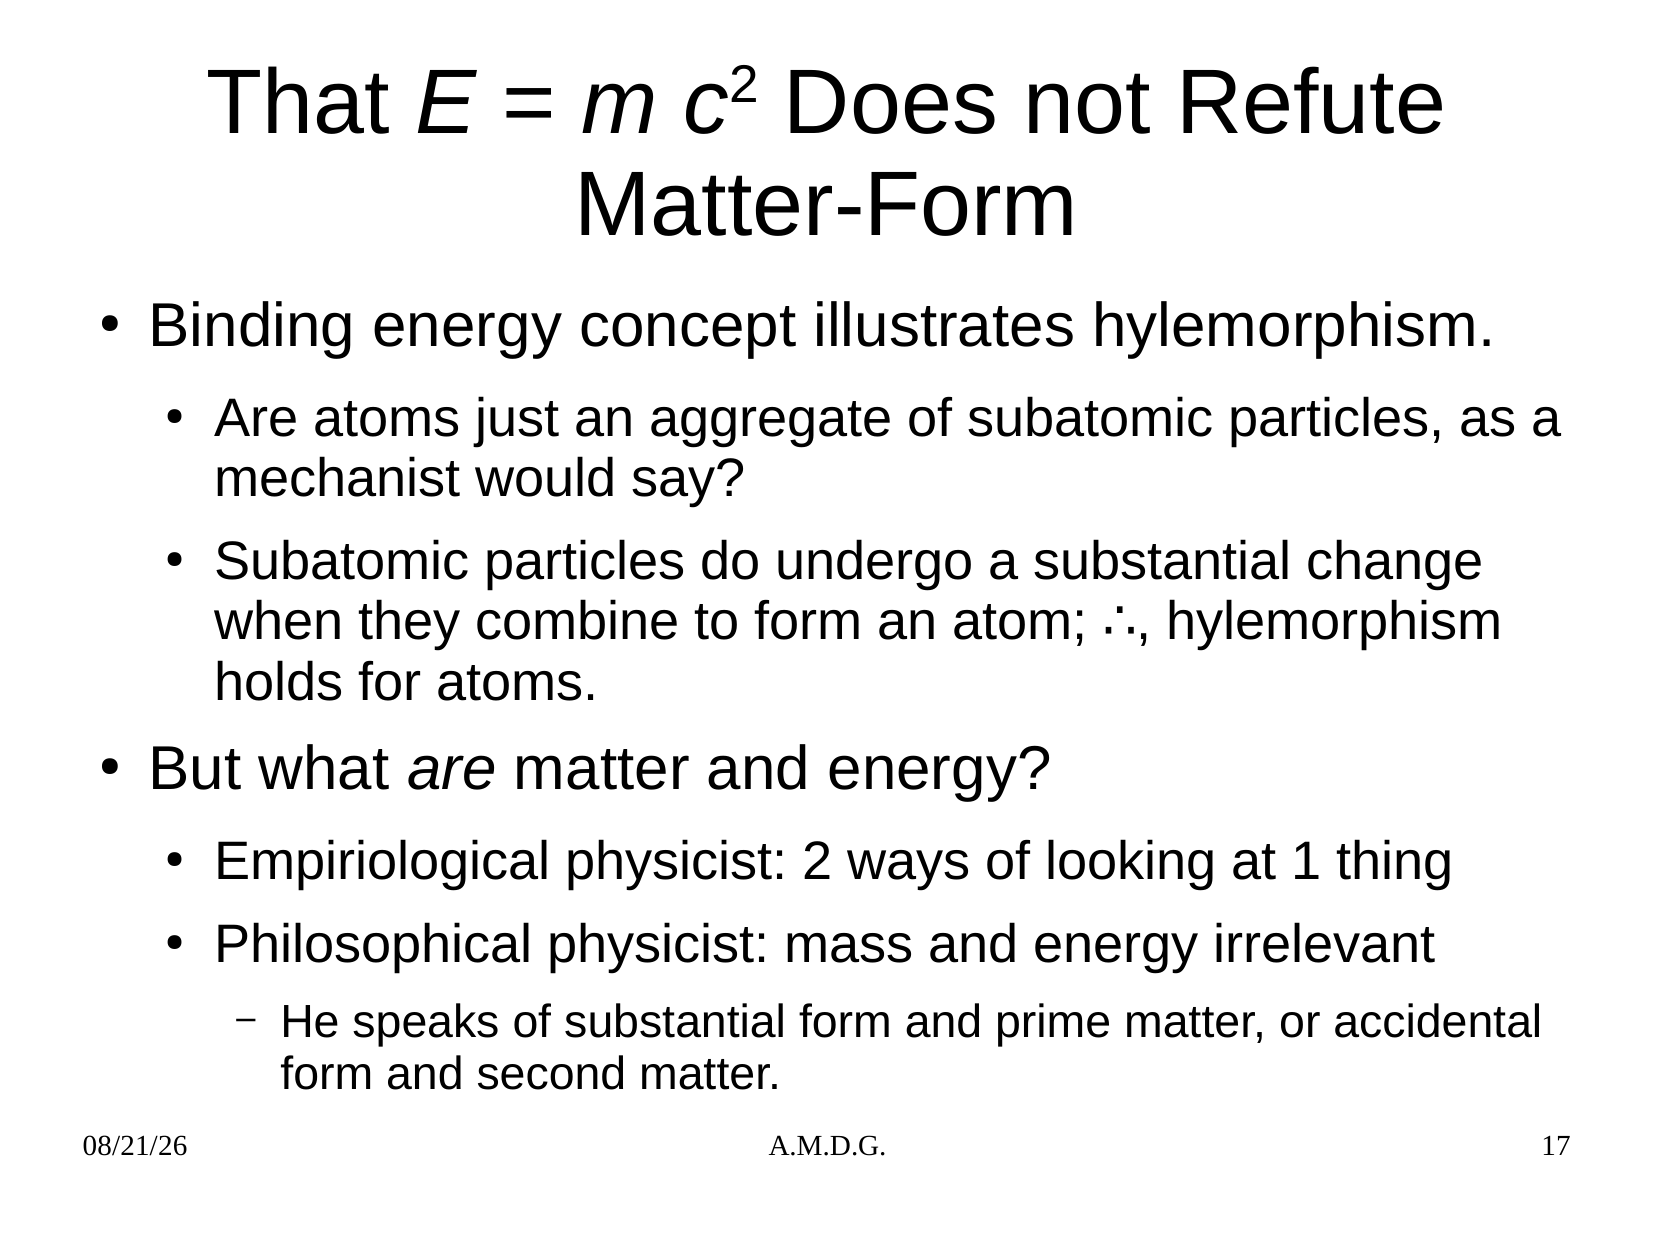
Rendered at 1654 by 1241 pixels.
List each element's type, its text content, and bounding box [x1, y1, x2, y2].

list Binding energy concept illustrates hylemorphism. Are atoms just an aggregate of subatomic particles, as a mechanist would say? Subatomic particles do undergo a substantial change when they combine to form an atom; ∴, hylemorphism holds for atoms. But what are matter and energy? Empiriological physicist: 2 ways of looking at 1 thing Philosophical physicist: mass and energy irrelevant He speaks of substantial form and prime matter, or accidental form and second matter. [82, 290, 1571, 1109]
title That E = m c2 Does not Refute Matter-Form [82, 48, 1571, 258]
